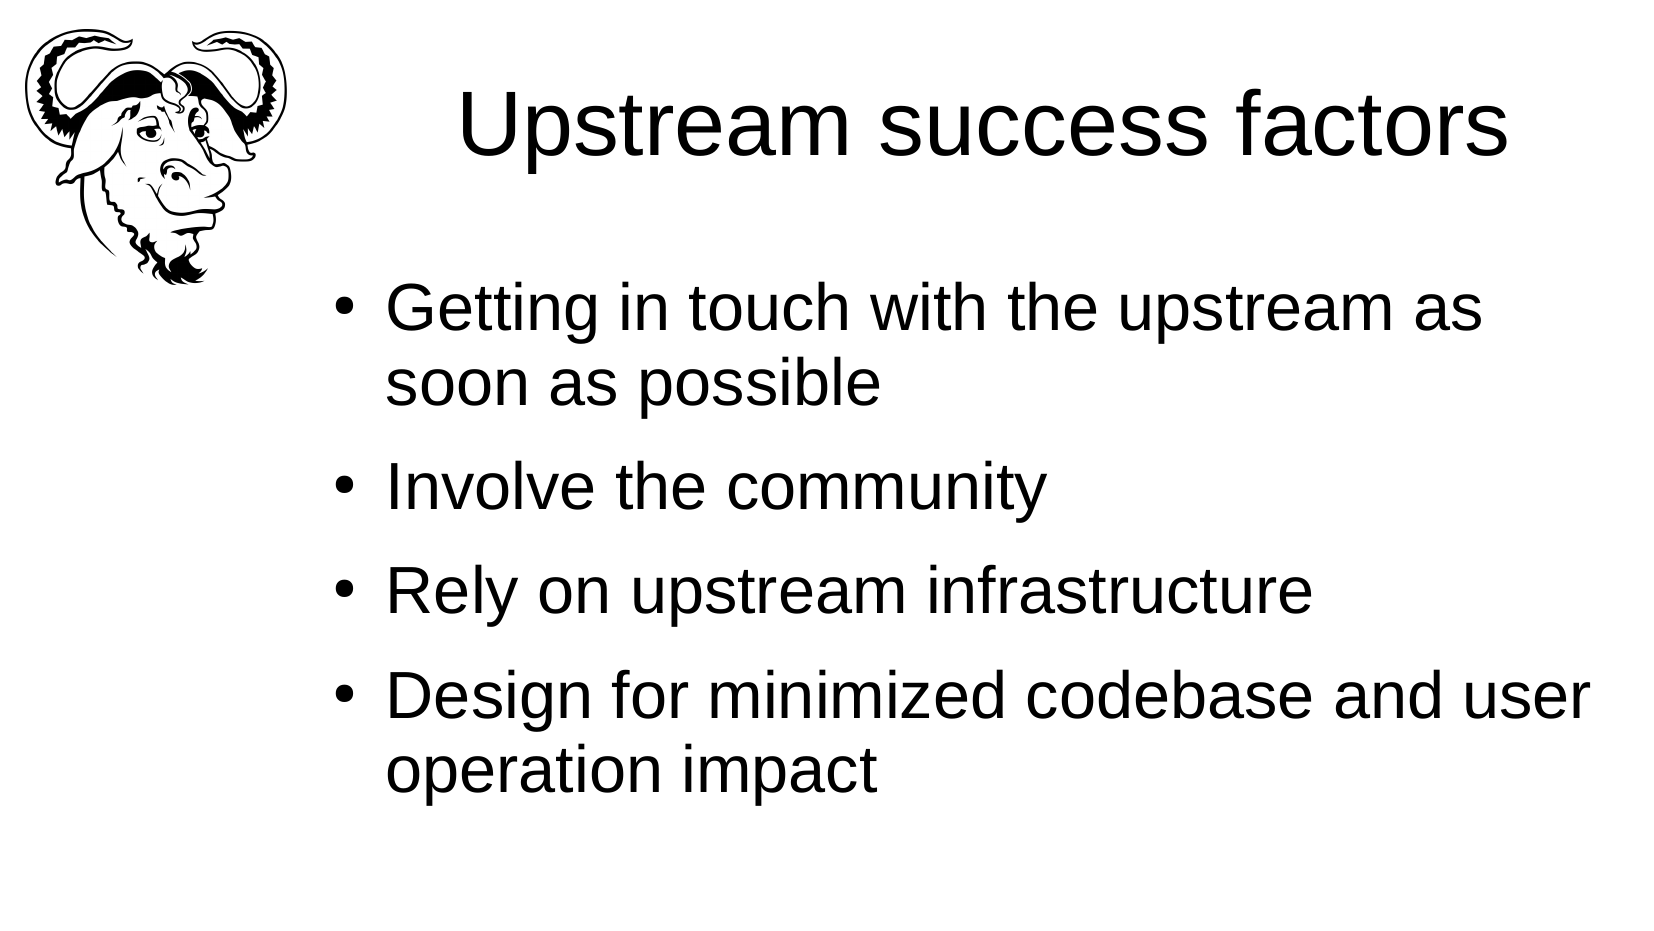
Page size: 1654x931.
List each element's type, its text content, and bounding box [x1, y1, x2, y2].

list Getting in touch with the upstream as soon as possible Involve the community Rely on upstream infrastructure Design for minimized codebase and user operation impact [315, 270, 1601, 811]
picture [25, 29, 287, 285]
title Upstream success factors [438, 37, 1530, 211]
